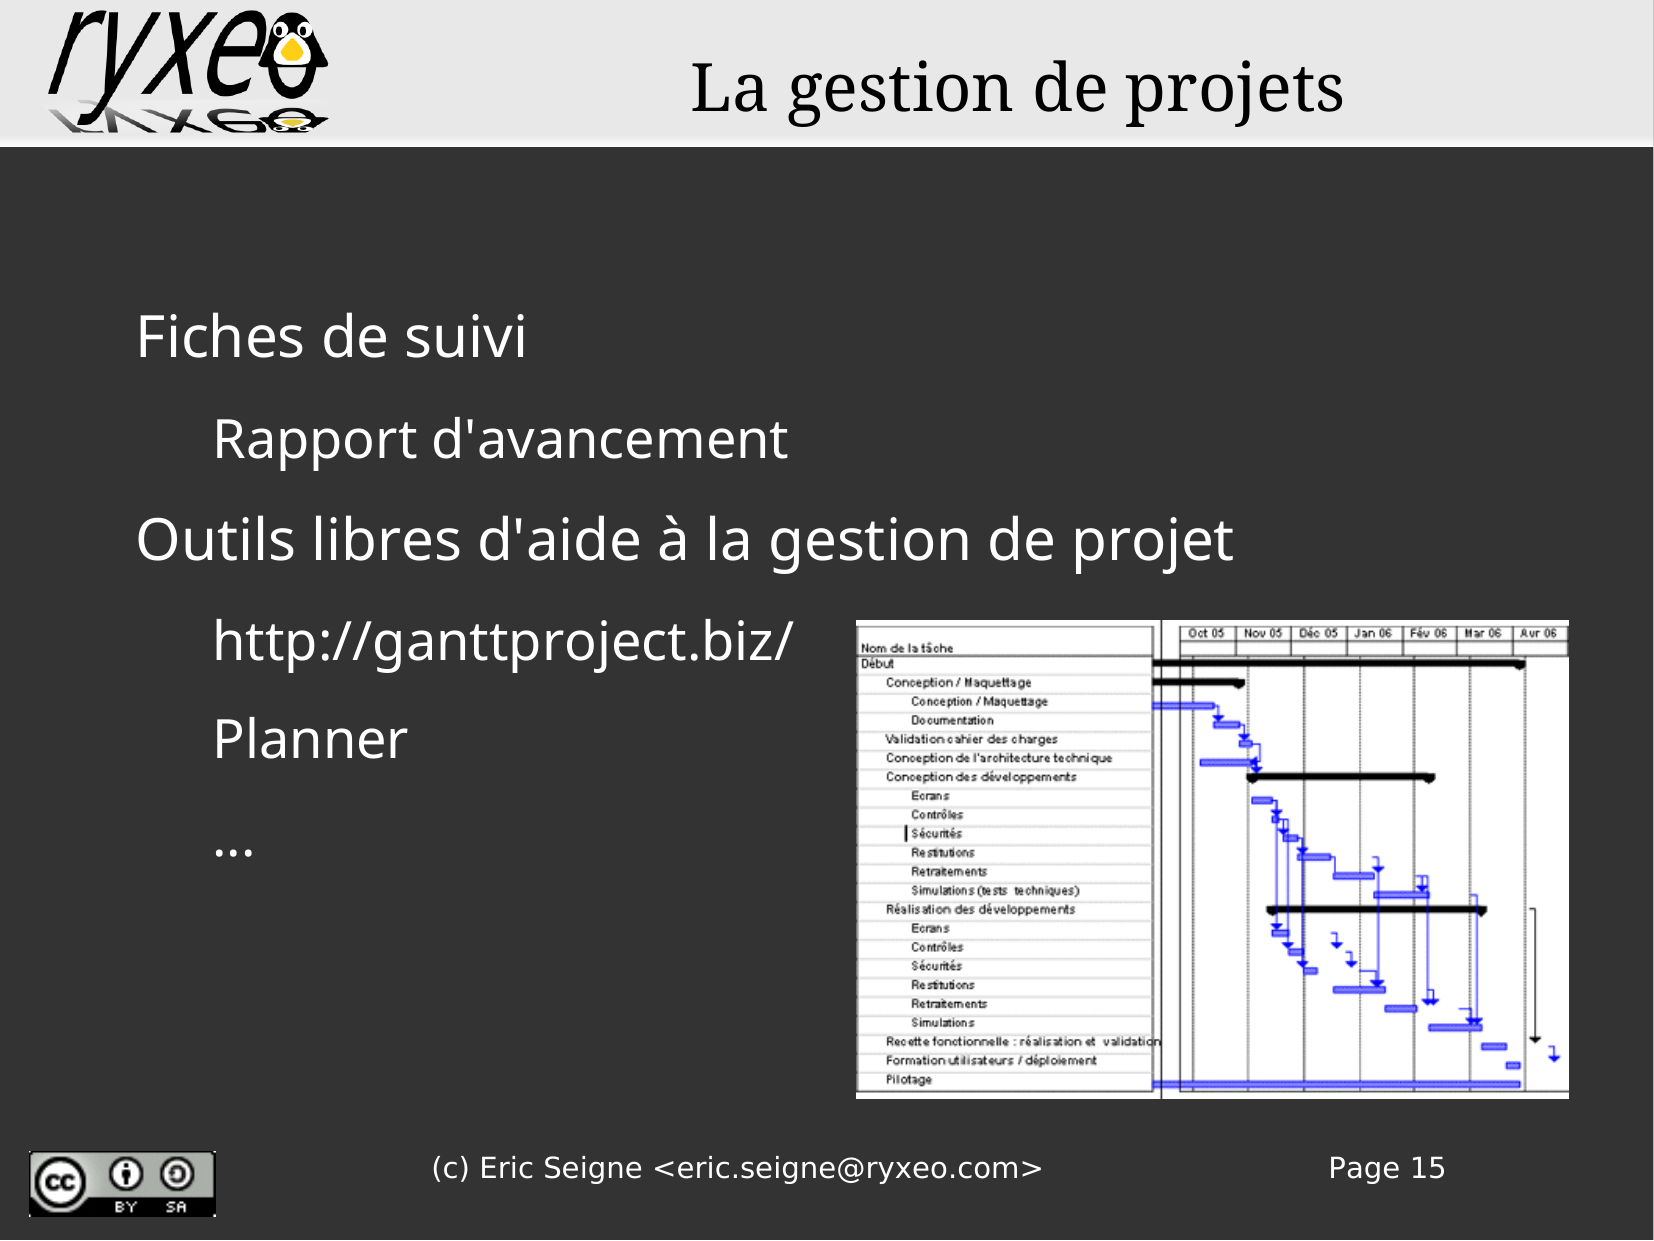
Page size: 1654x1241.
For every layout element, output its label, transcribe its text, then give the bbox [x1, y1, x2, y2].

picture [856, 620, 1569, 1099]
title La gestion de projets [442, 29, 1595, 142]
list Fiches de suivi Rapport d'avancement Outils libres d'aide à la gestion de projet http://ganttproject.biz/ Planner ... [118, 295, 1522, 1117]
text_box [1181, 767, 1241, 852]
picture [29, 1151, 216, 1217]
picture [0, 0, 1654, 147]
